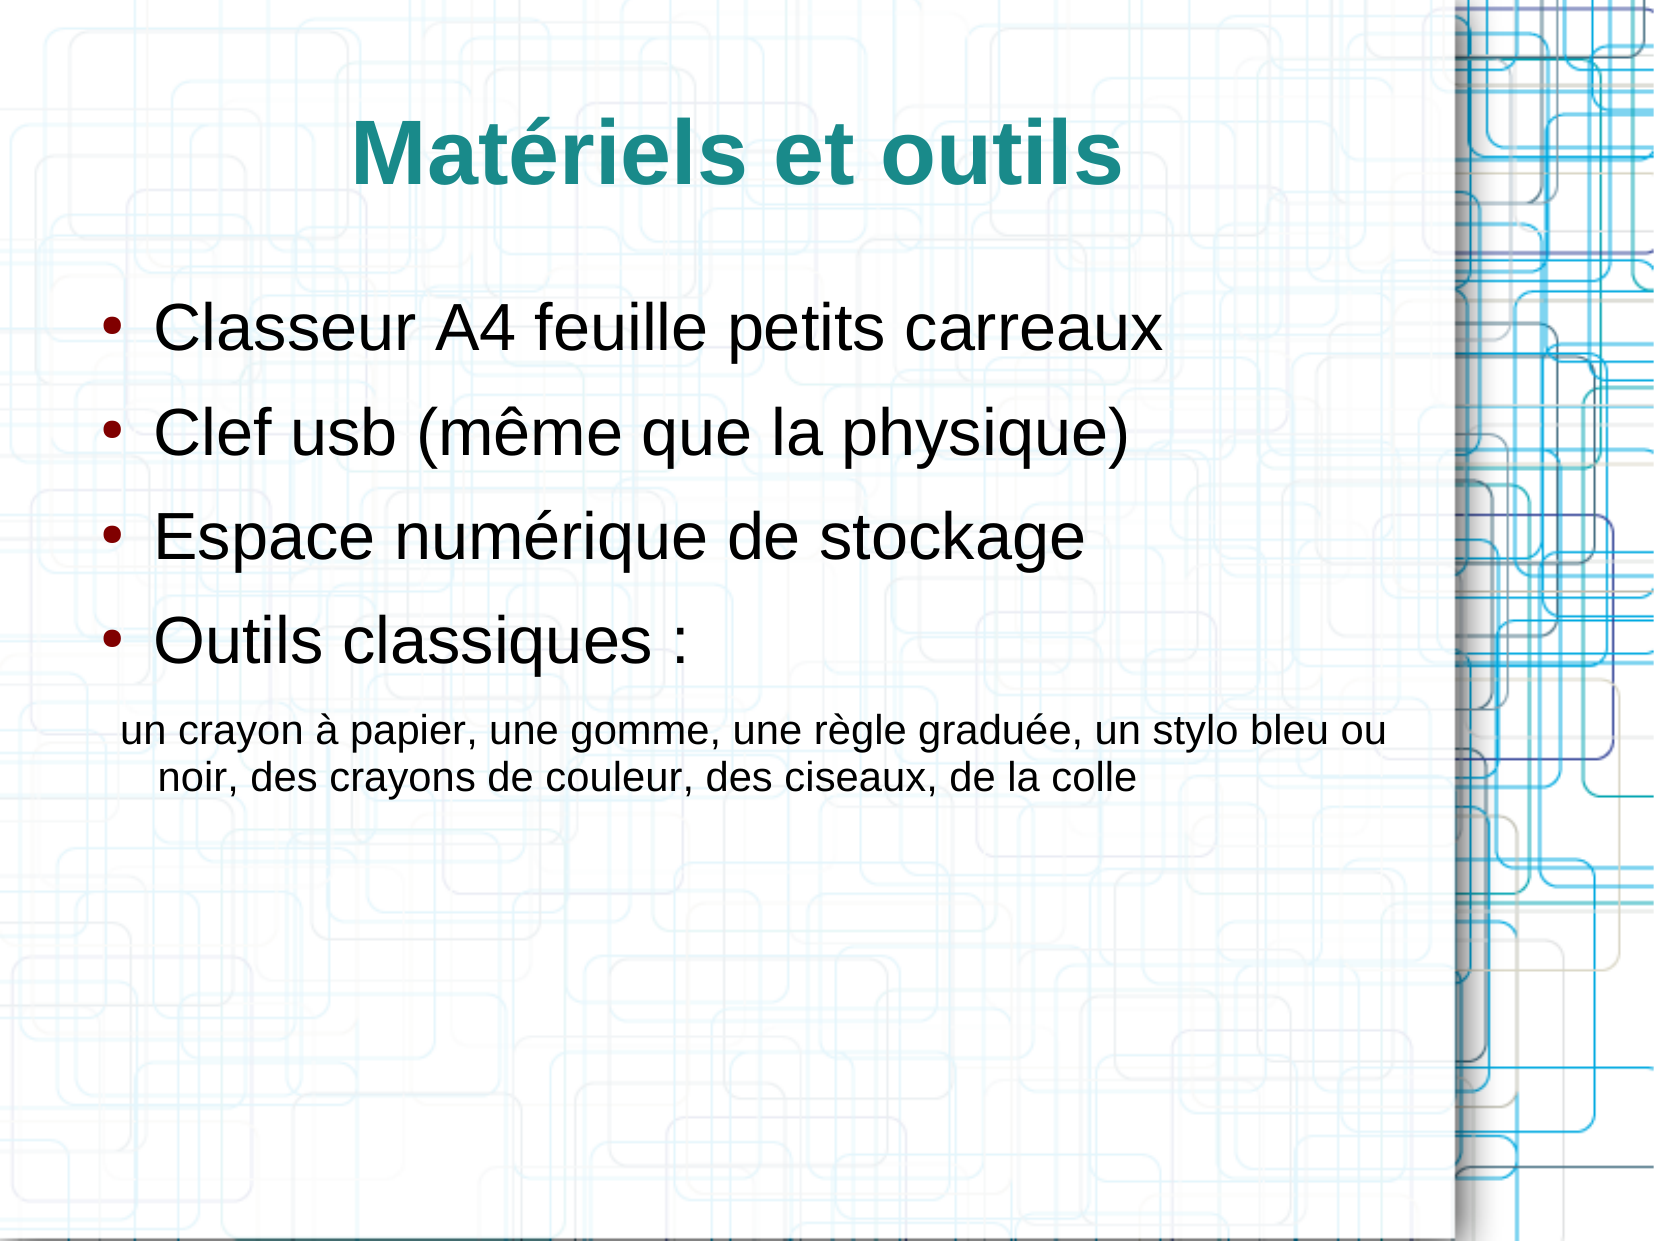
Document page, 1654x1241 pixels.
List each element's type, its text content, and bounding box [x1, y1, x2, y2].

list Classeur A4 feuille petits carreaux Clef usb (même que la physique) Espace numérique de stockage Outils classiques : un crayon à papier, une gomme, une règle graduée, un stylo bleu ou noir, des crayons de couleur, des ciseaux, de la colle [82, 290, 1418, 1010]
picture [0, 0, 1654, 1241]
title Matériels et outils [59, 49, 1418, 257]
